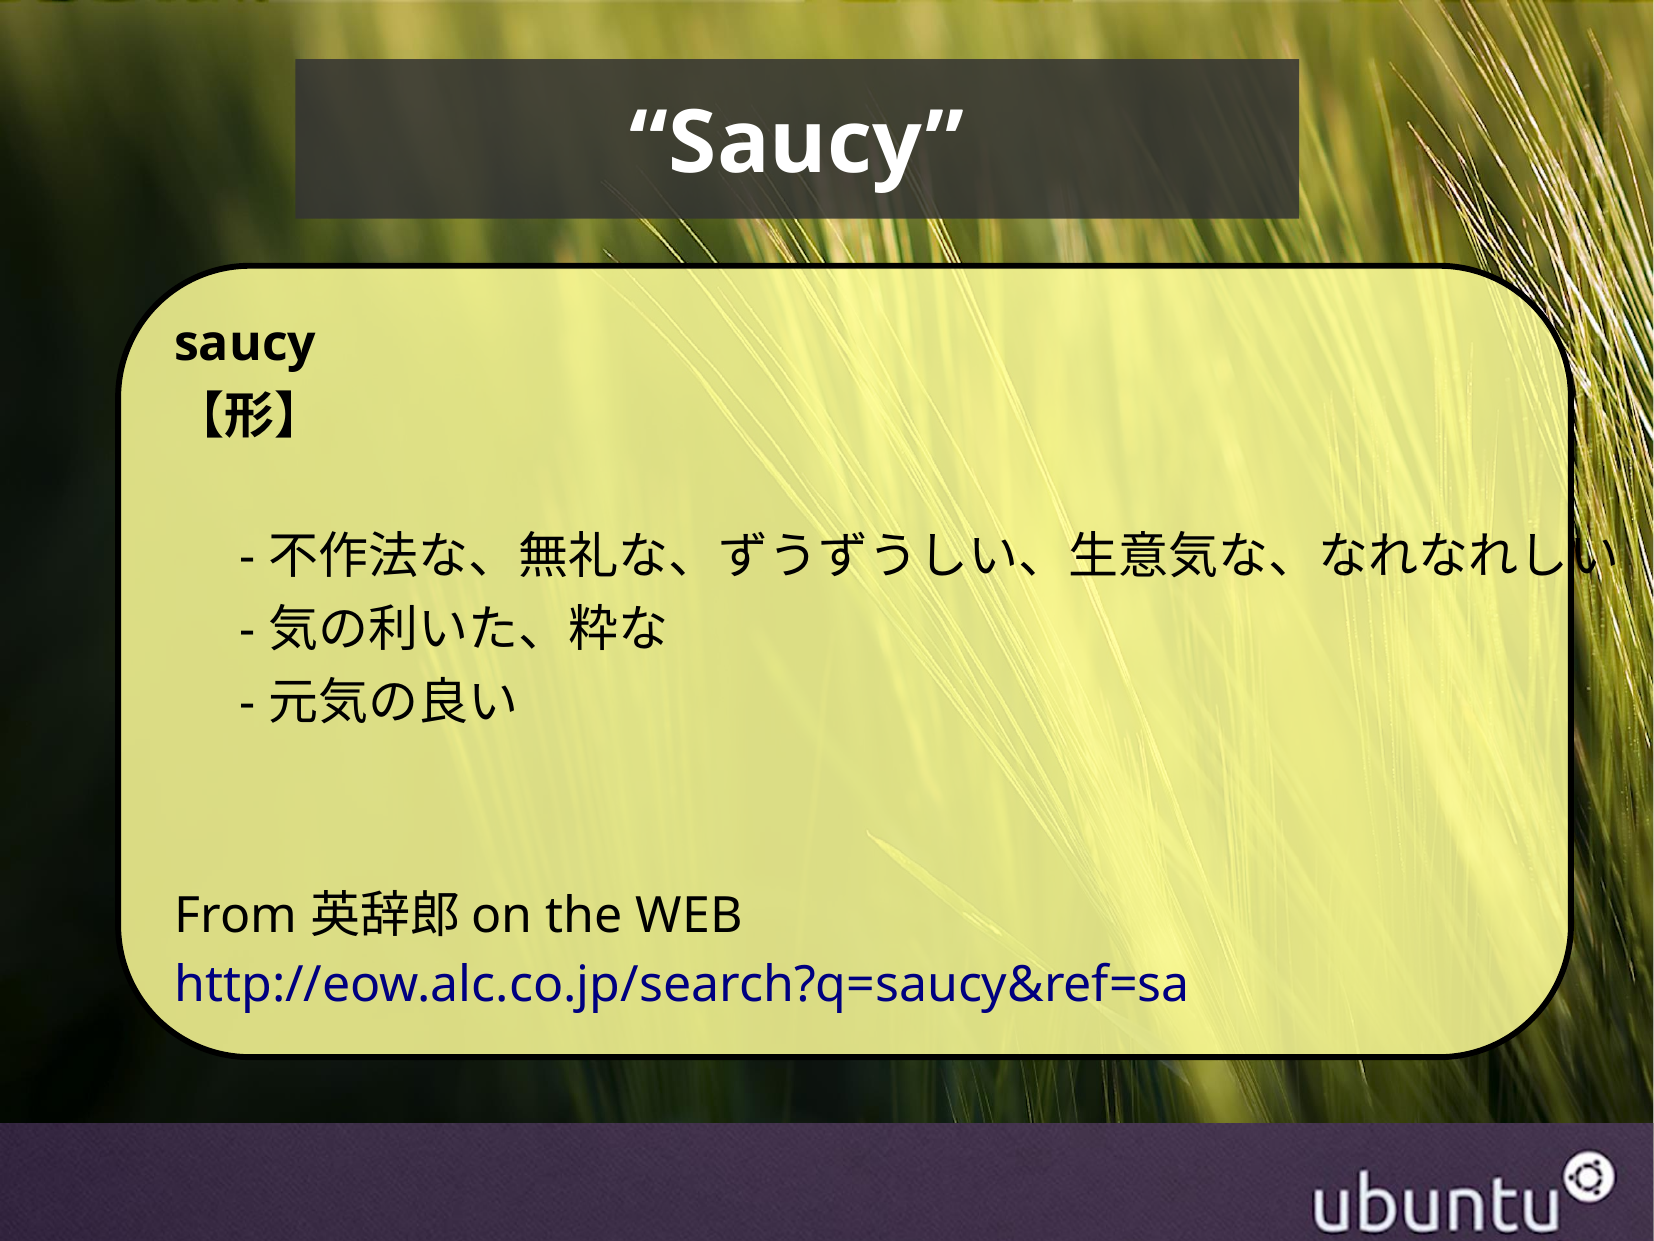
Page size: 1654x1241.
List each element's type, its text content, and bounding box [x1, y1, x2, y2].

picture [0, 0, 1654, 1241]
text_box “Saucy” [295, 59, 1300, 219]
text_box saucy 【形】 - 不作法な、無礼な、ずうずうしい、生意気な、なれなれしい - 気の利いた、粋な - 元気の良い From 英辞郎 on the WEB http://eow.alc.co.jp/search?q=saucy&ref=sa [118, 265, 1571, 1058]
